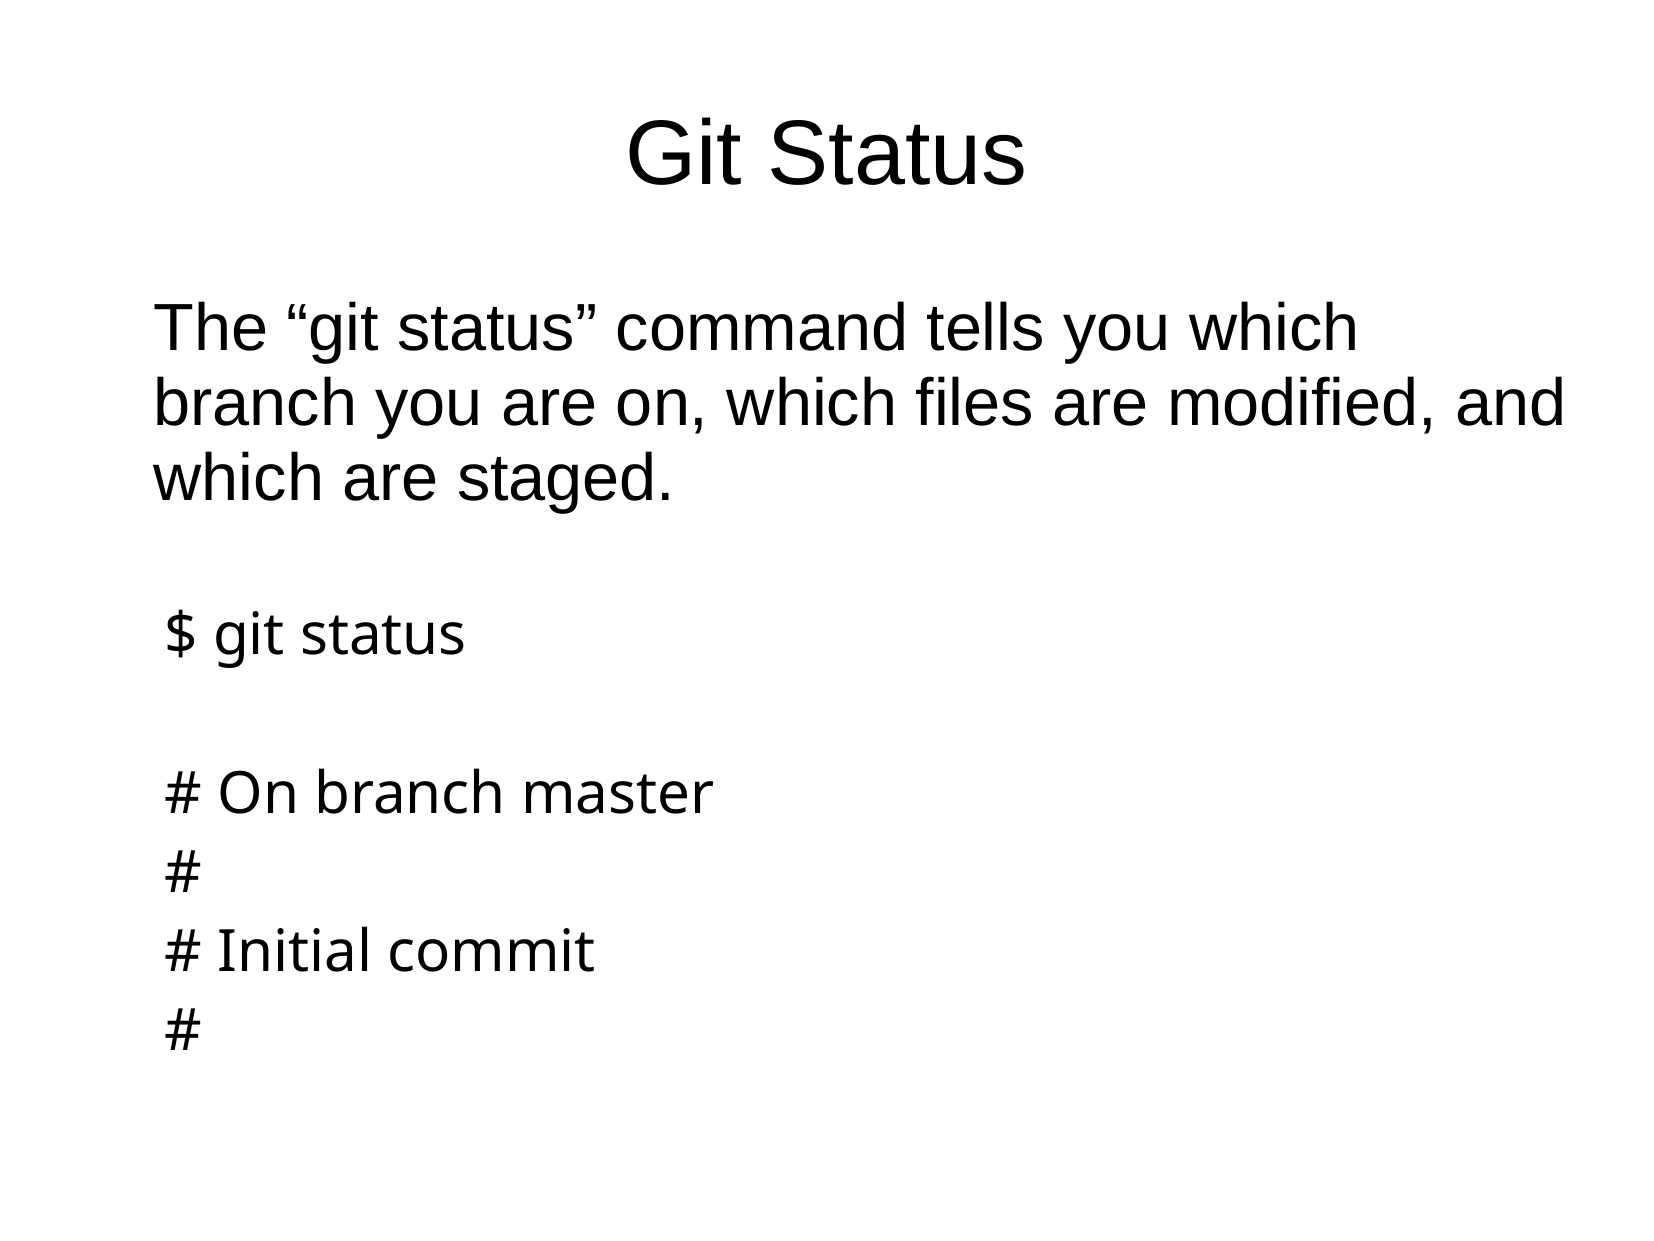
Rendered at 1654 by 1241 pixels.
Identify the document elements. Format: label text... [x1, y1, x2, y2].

text_box $ git status # On branch master # # Initial commit # [150, 585, 1576, 1128]
list The “git status” command tells you which branch you are on, which files are modified, and which are staged. [82, 290, 1571, 556]
title Git Status [82, 49, 1571, 257]
